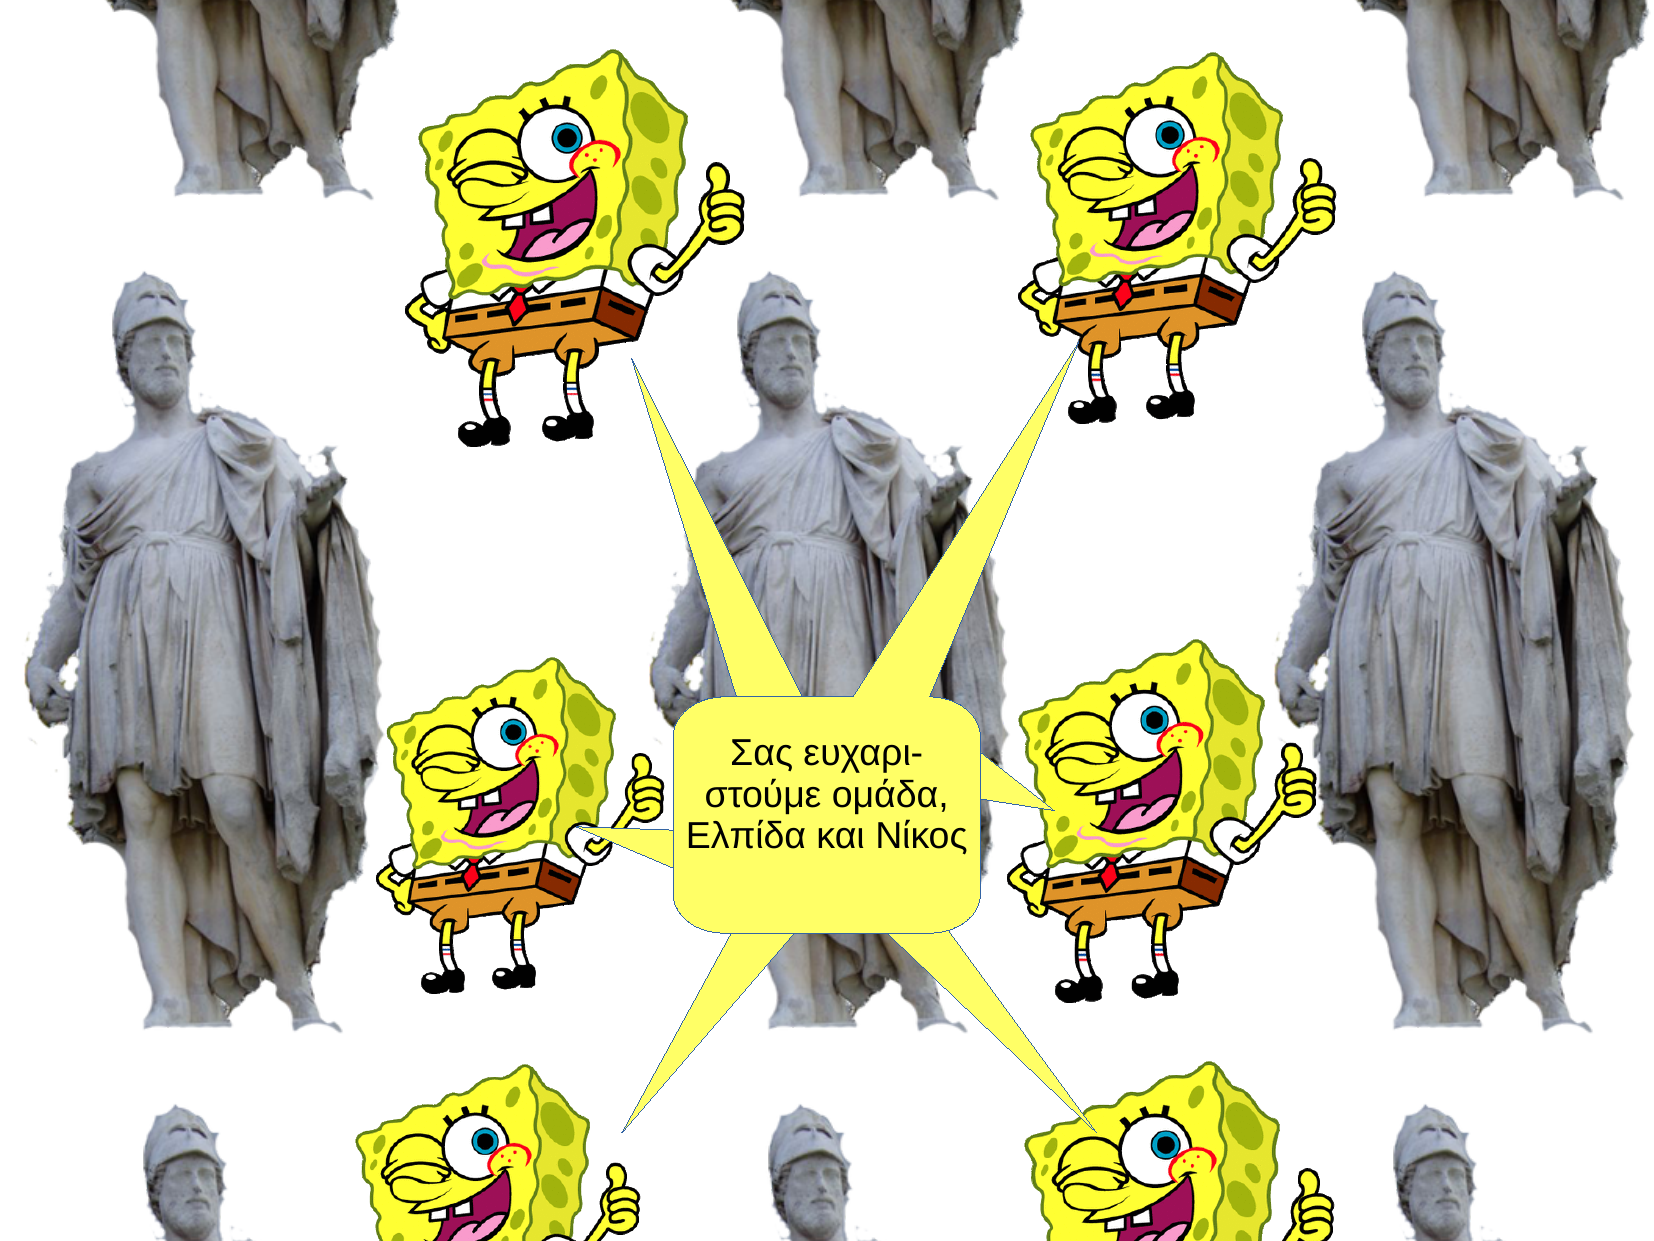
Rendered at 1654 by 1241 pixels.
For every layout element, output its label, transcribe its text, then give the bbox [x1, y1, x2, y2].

text_box [576, 826, 673, 868]
text_box [888, 931, 1097, 1133]
picture [0, 0, 1654, 1241]
text_box [981, 752, 1055, 811]
text_box Σας ευχαρι- στούμε ομάδα, Ελπίδα και Νίκος [673, 341, 1079, 934]
text_box [631, 358, 803, 696]
text_box [621, 934, 794, 1133]
